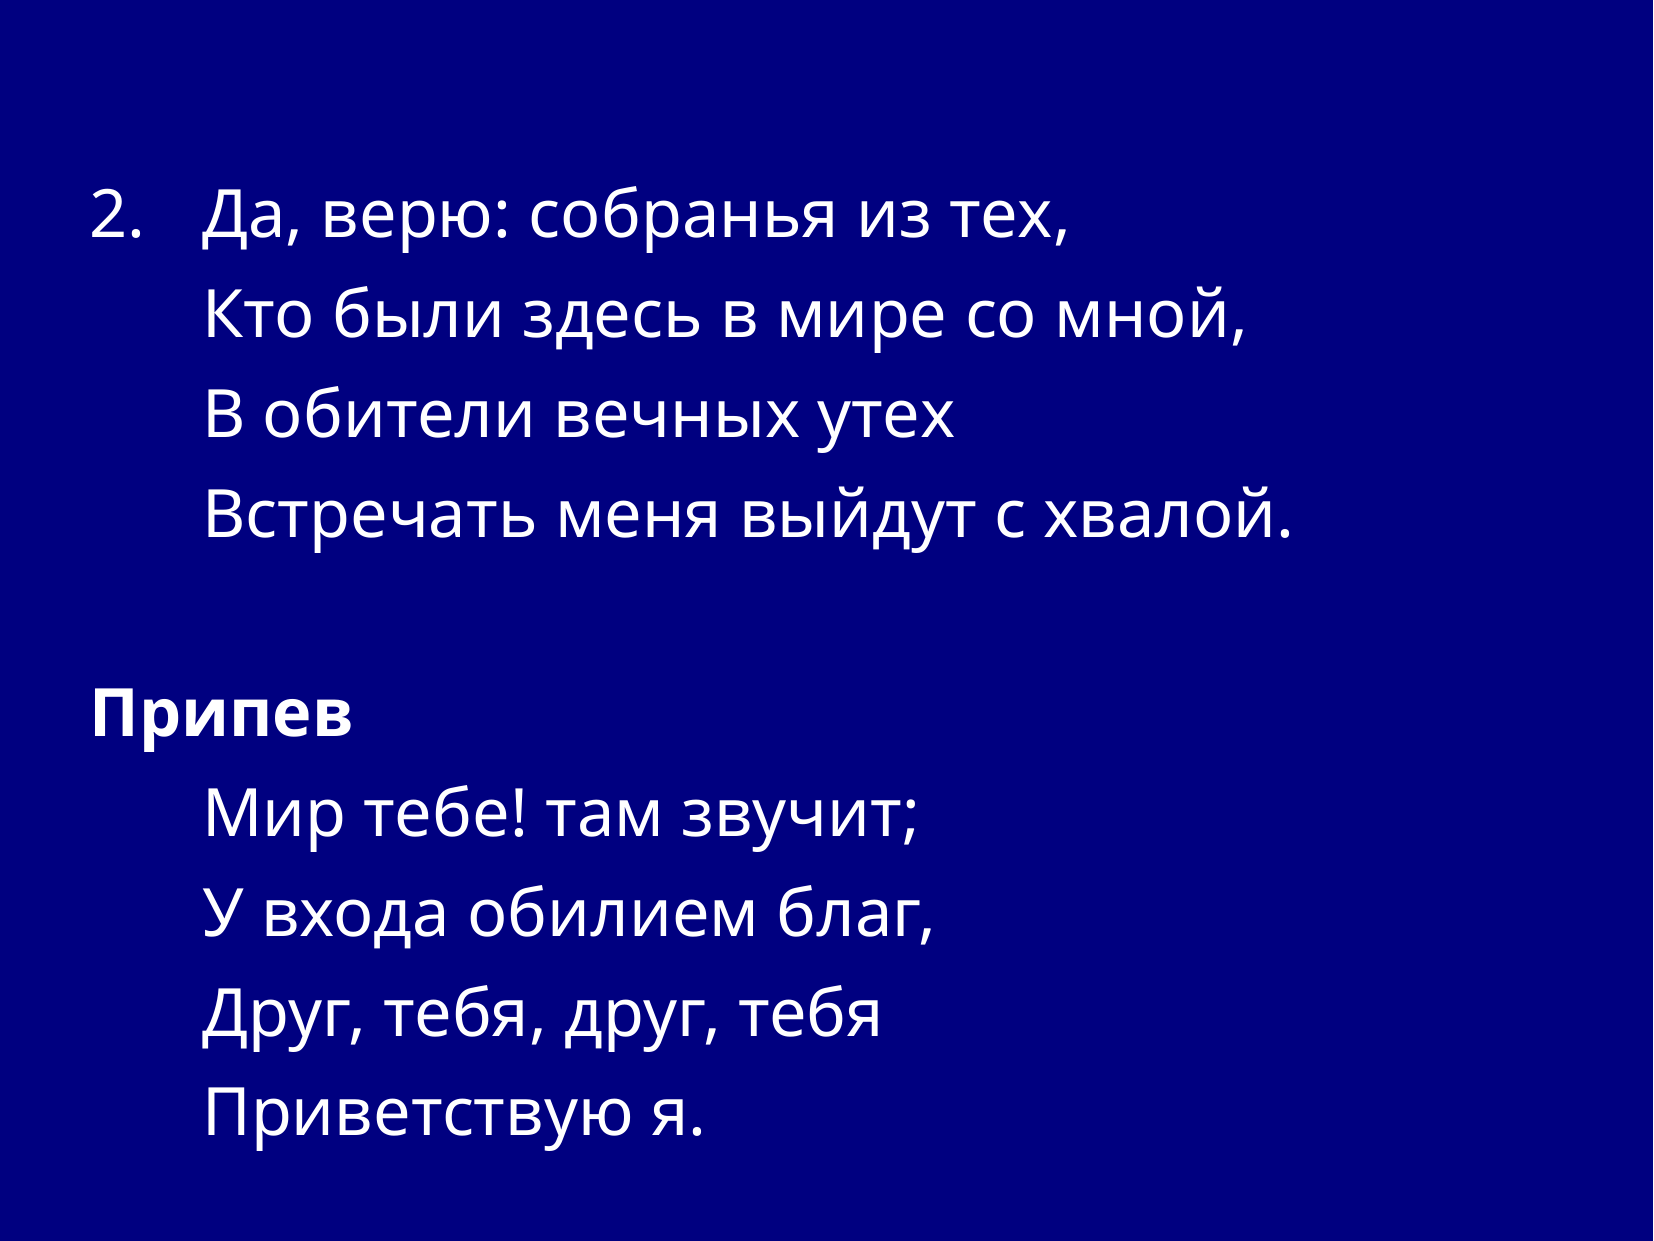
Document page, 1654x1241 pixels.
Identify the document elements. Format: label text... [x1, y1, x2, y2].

text_box 2. Да, верю: собранья из тех, Кто были здесь в мире со мной, В обители вечных утех Встречать меня выйдут с хвалой. Припев Мир тебе! там звучит; У входа обилием благ, Друг, тебя, друг, тебя Приветствую я. [75, 150, 1576, 1163]
